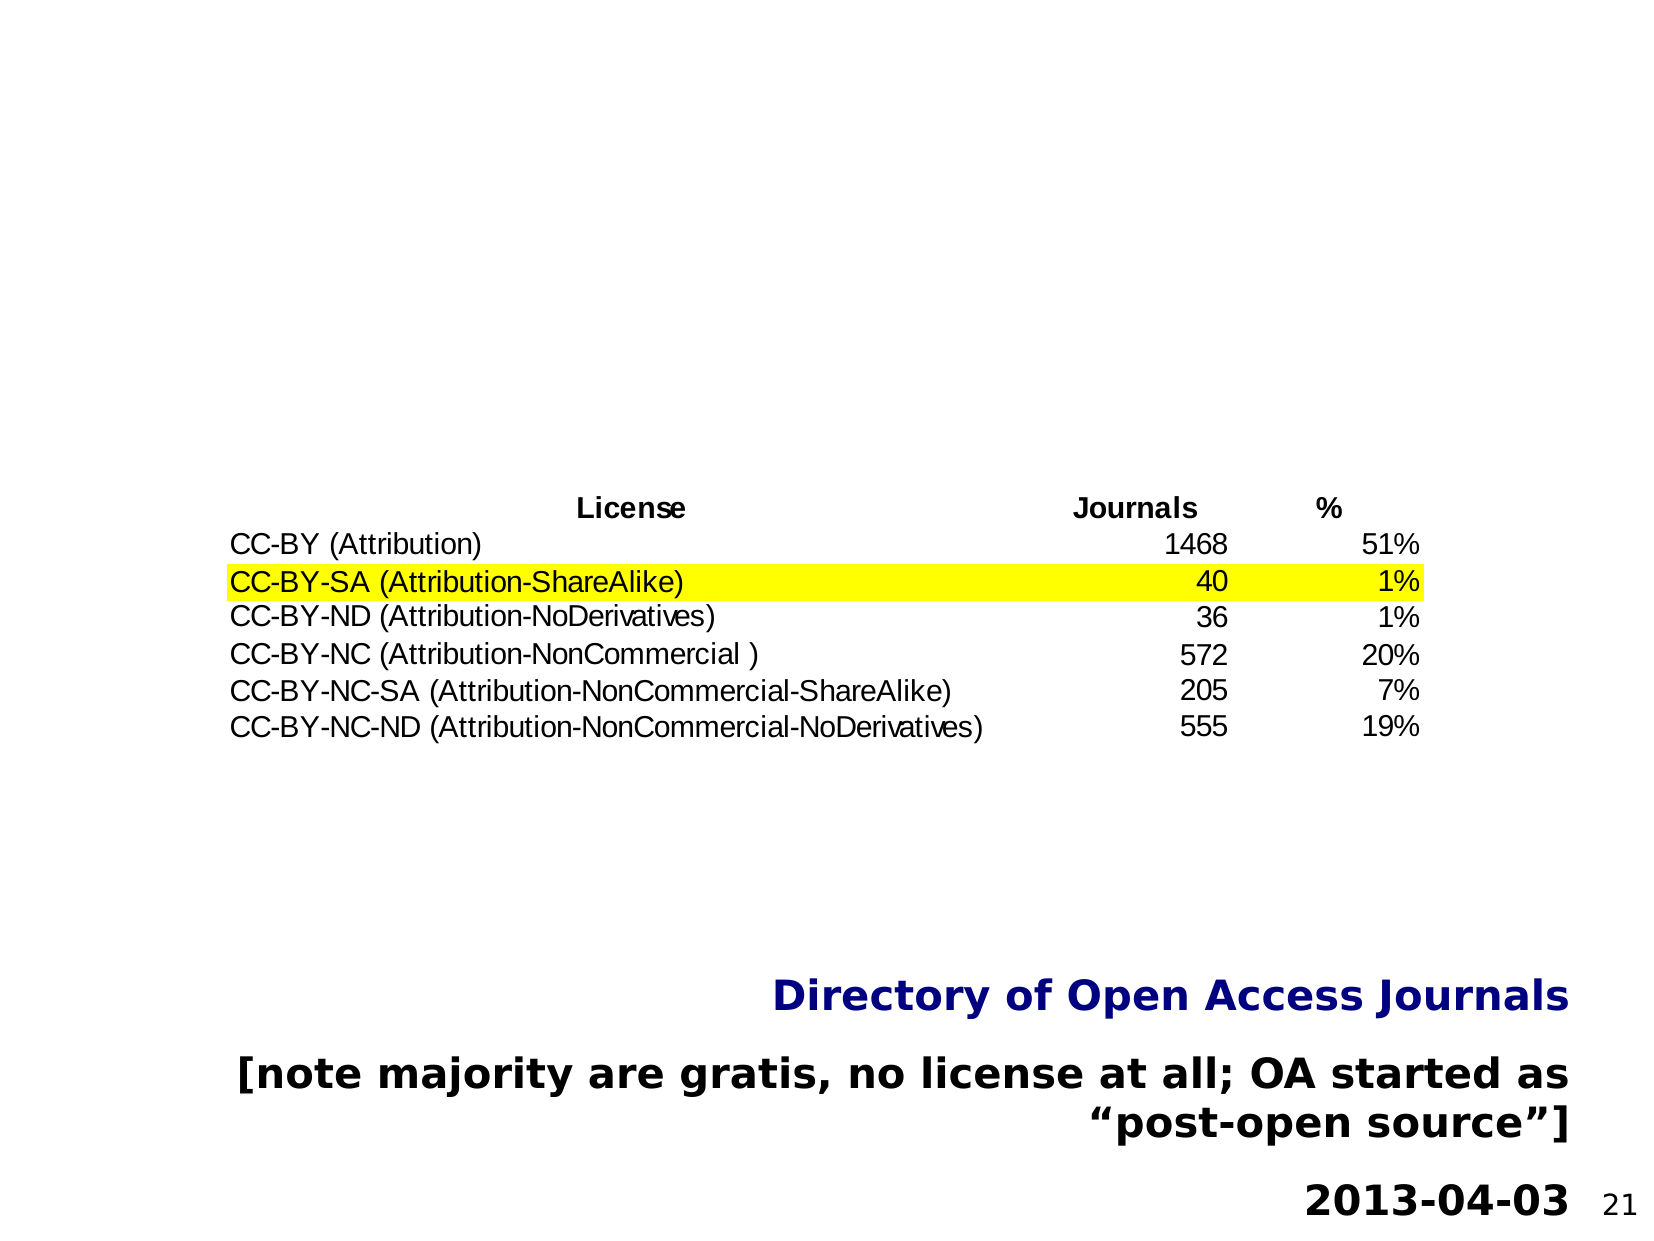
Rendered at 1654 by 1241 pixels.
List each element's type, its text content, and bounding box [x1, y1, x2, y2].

chart [226, 492, 1427, 750]
list Directory of Open Access Journals [note majority are gratis, no license at all; OA started as “post-open source”] 2013-04-03 [82, 65, 1571, 1225]
